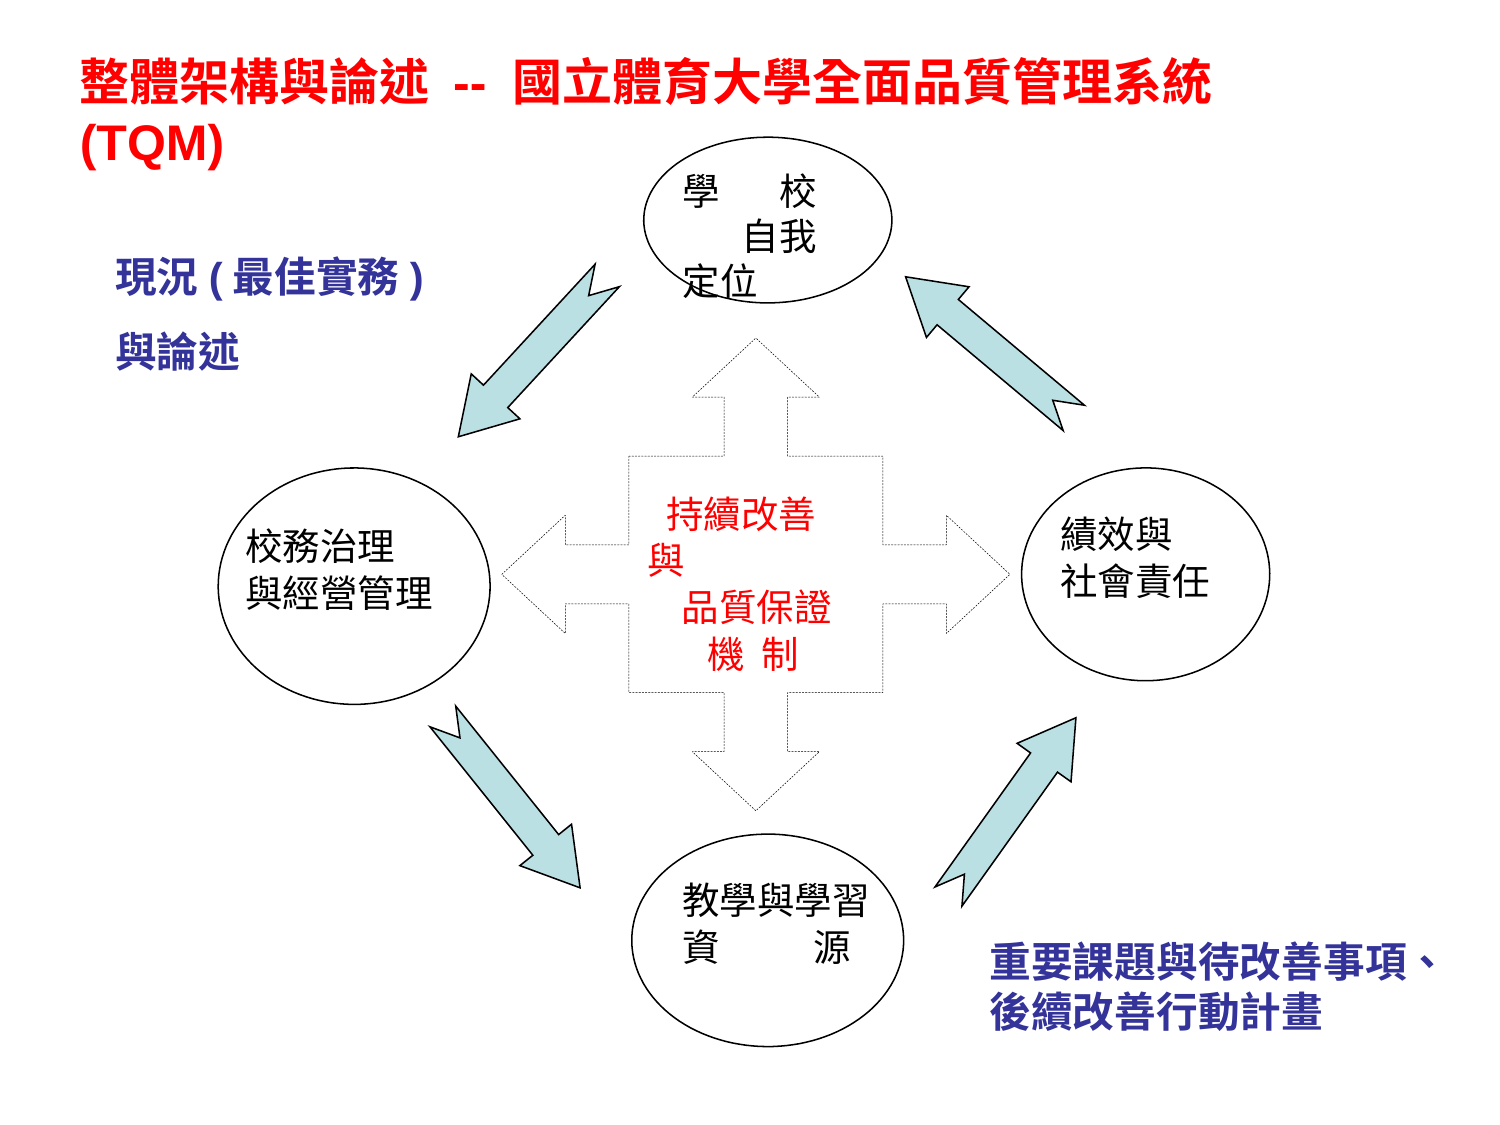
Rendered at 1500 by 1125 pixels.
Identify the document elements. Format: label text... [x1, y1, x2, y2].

text_box 校務治理 與經營管理 [230, 515, 243, 534]
text_box 績效與 社會責任 [1240, 503, 1259, 527]
text_box 持續改善與 品質保證 機 制 [632, 479, 869, 681]
text_box 現況(最佳實務) 與論述 [100, 243, 443, 384]
text_box [458, 264, 620, 437]
text_box [429, 706, 581, 888]
text_box 校務治理 與經營管理 [230, 515, 455, 644]
text_box 整體架構與論述 -- 國立體育大學全面品質管理系統(TQM) [64, 42, 1365, 118]
text_box 績效與 社會責任 [1045, 503, 1259, 632]
text_box 教學與學習 資 源 [871, 869, 892, 894]
text_box 學 校 自我定位 [667, 160, 869, 267]
text_box 重要課題與待改善事項、後續改善行動計畫 [974, 928, 1465, 1044]
text_box [905, 276, 1085, 431]
text_box 教學與學習 資 源 [667, 869, 892, 998]
text_box [935, 717, 1076, 907]
